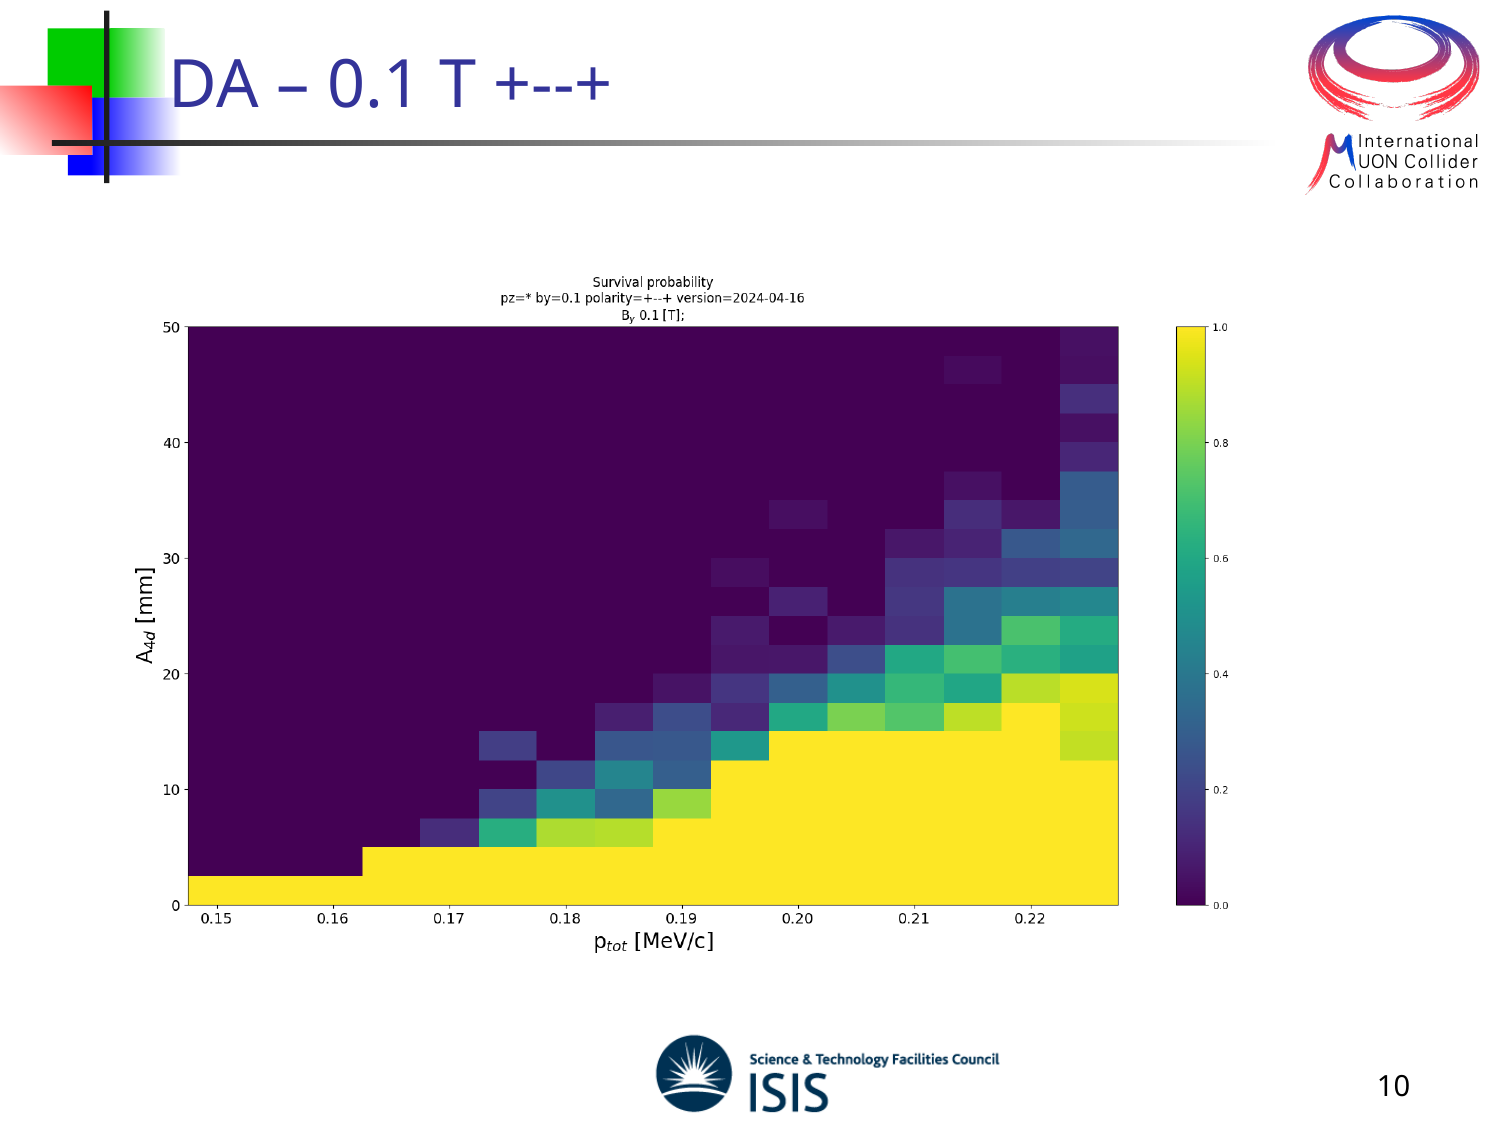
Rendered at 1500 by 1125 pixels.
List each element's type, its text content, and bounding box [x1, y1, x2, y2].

picture [0, 236, 1500, 987]
picture [1305, 15, 1480, 195]
picture [640, 1021, 1167, 1125]
title DA – 0.1 T +--+ [168, 0, 1447, 176]
